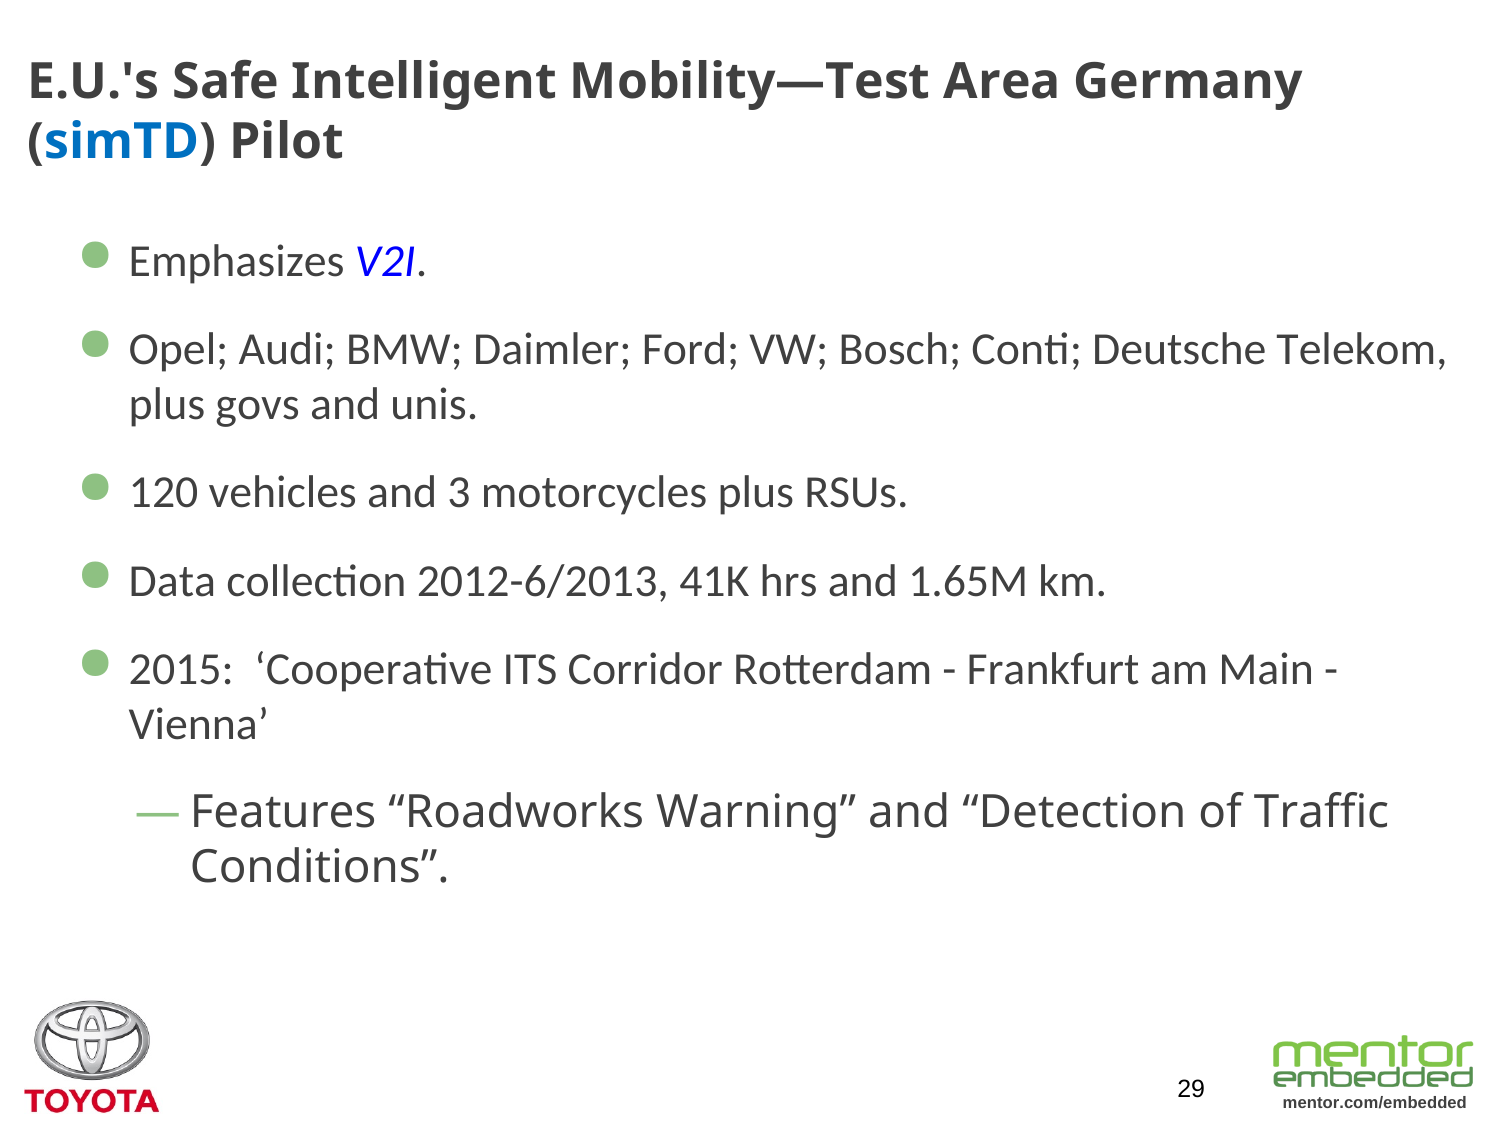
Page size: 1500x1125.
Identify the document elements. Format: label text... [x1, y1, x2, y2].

text_box Emphasizes V2I. Opel; Audi; BMW; Daimler; Ford; VW; Bosch; Conti; Deutsche Telekom, plus govs and unis. 120 vehicles and 3 motorcycles plus RSUs. Data collection 2012-6/2013, 41K hrs and 1.65M km. 2015: ‘Cooperative ITS Corridor Rotterdam - Frankfurt am Main - Vienna’ Features “Roadworks Warning” and “Detection of Traffic Conditions”. [59, 227, 1463, 930]
text_box E.U.'s Safe Intelligent Mobility—Test Area Germany (simTD) Pilot [27, 44, 1487, 158]
picture [24, 998, 163, 1114]
picture [1268, 1030, 1476, 1092]
